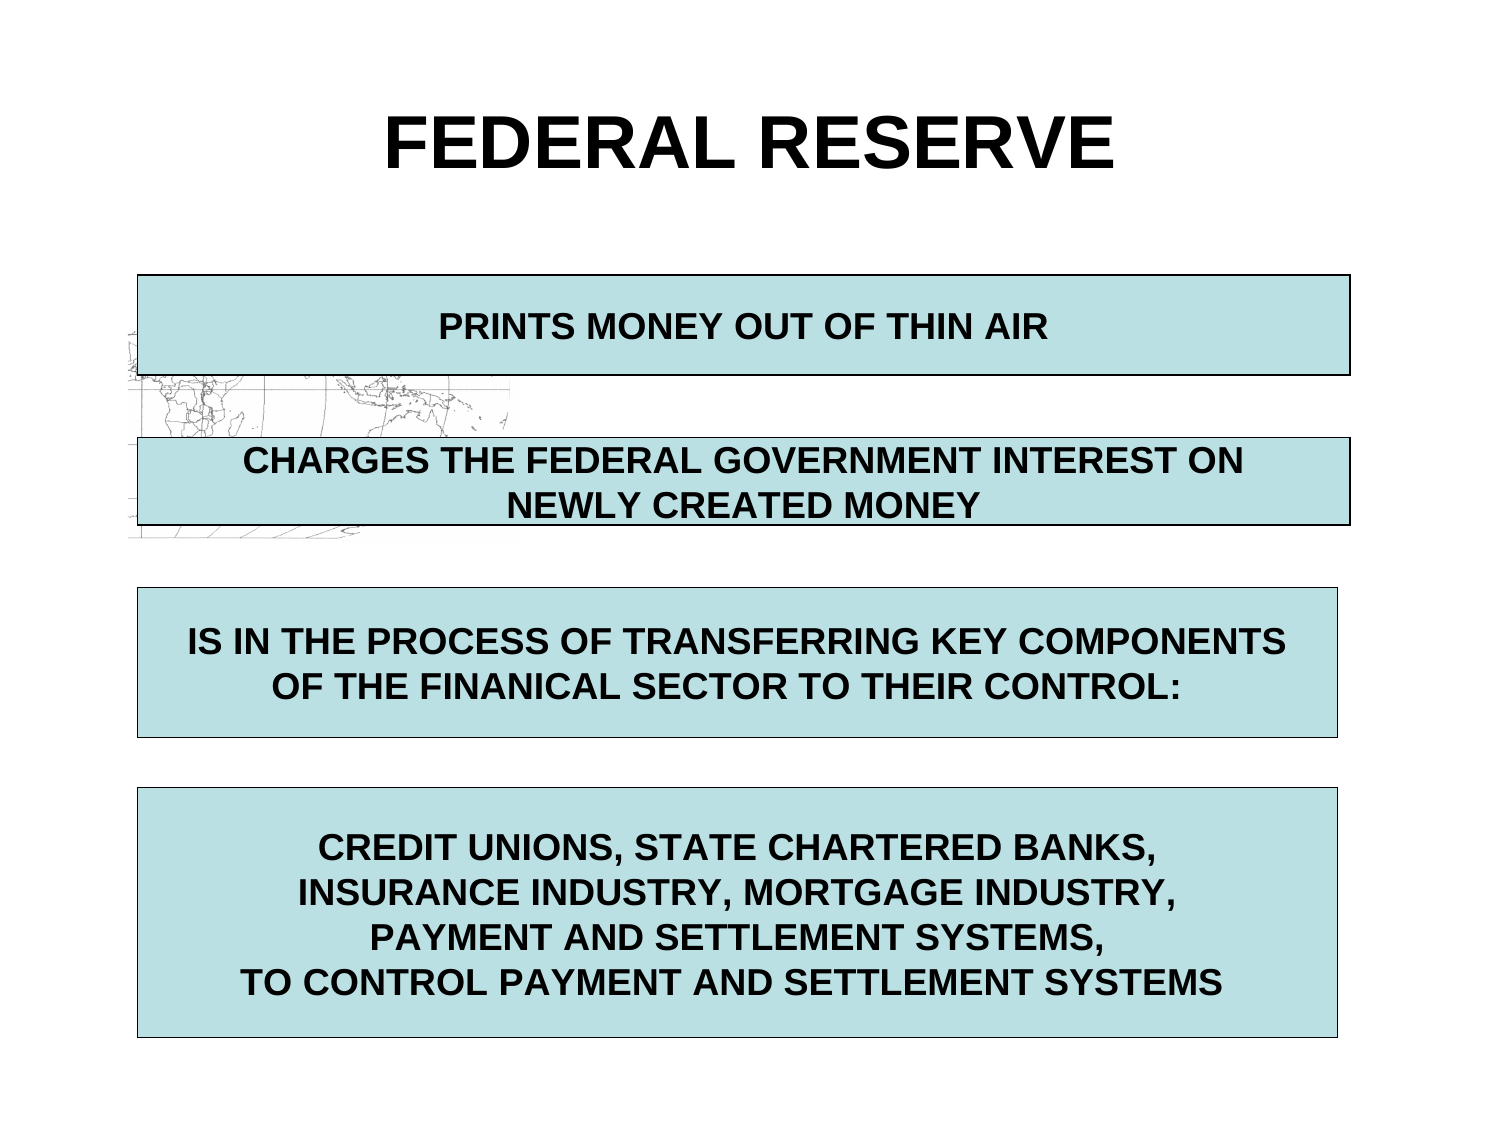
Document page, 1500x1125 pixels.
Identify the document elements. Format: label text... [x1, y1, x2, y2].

text_box CREDIT UNIONS, STATE CHARTERED BANKS, INSURANCE INDUSTRY, MORTGAGE INDUSTRY, PAYMENT AND SETTLEMENT SYSTEMS, TO CONTROL PAYMENT AND SETTLEMENT SYSTEMS [137, 787, 1338, 1038]
picture [127, 331, 1319, 983]
text_box IS IN THE PROCESS OF TRANSFERRING KEY COMPONENTS OF THE FINANICAL SECTOR TO THEIR CONTROL: [137, 587, 1338, 738]
title FEDERAL RESERVE [75, 45, 1426, 233]
text_box CHARGES THE FEDERAL GOVERNMENT INTEREST ON NEWLY CREATED MONEY [137, 437, 1351, 526]
text_box PRINTS MONEY OUT OF THIN AIR [137, 274, 1351, 375]
